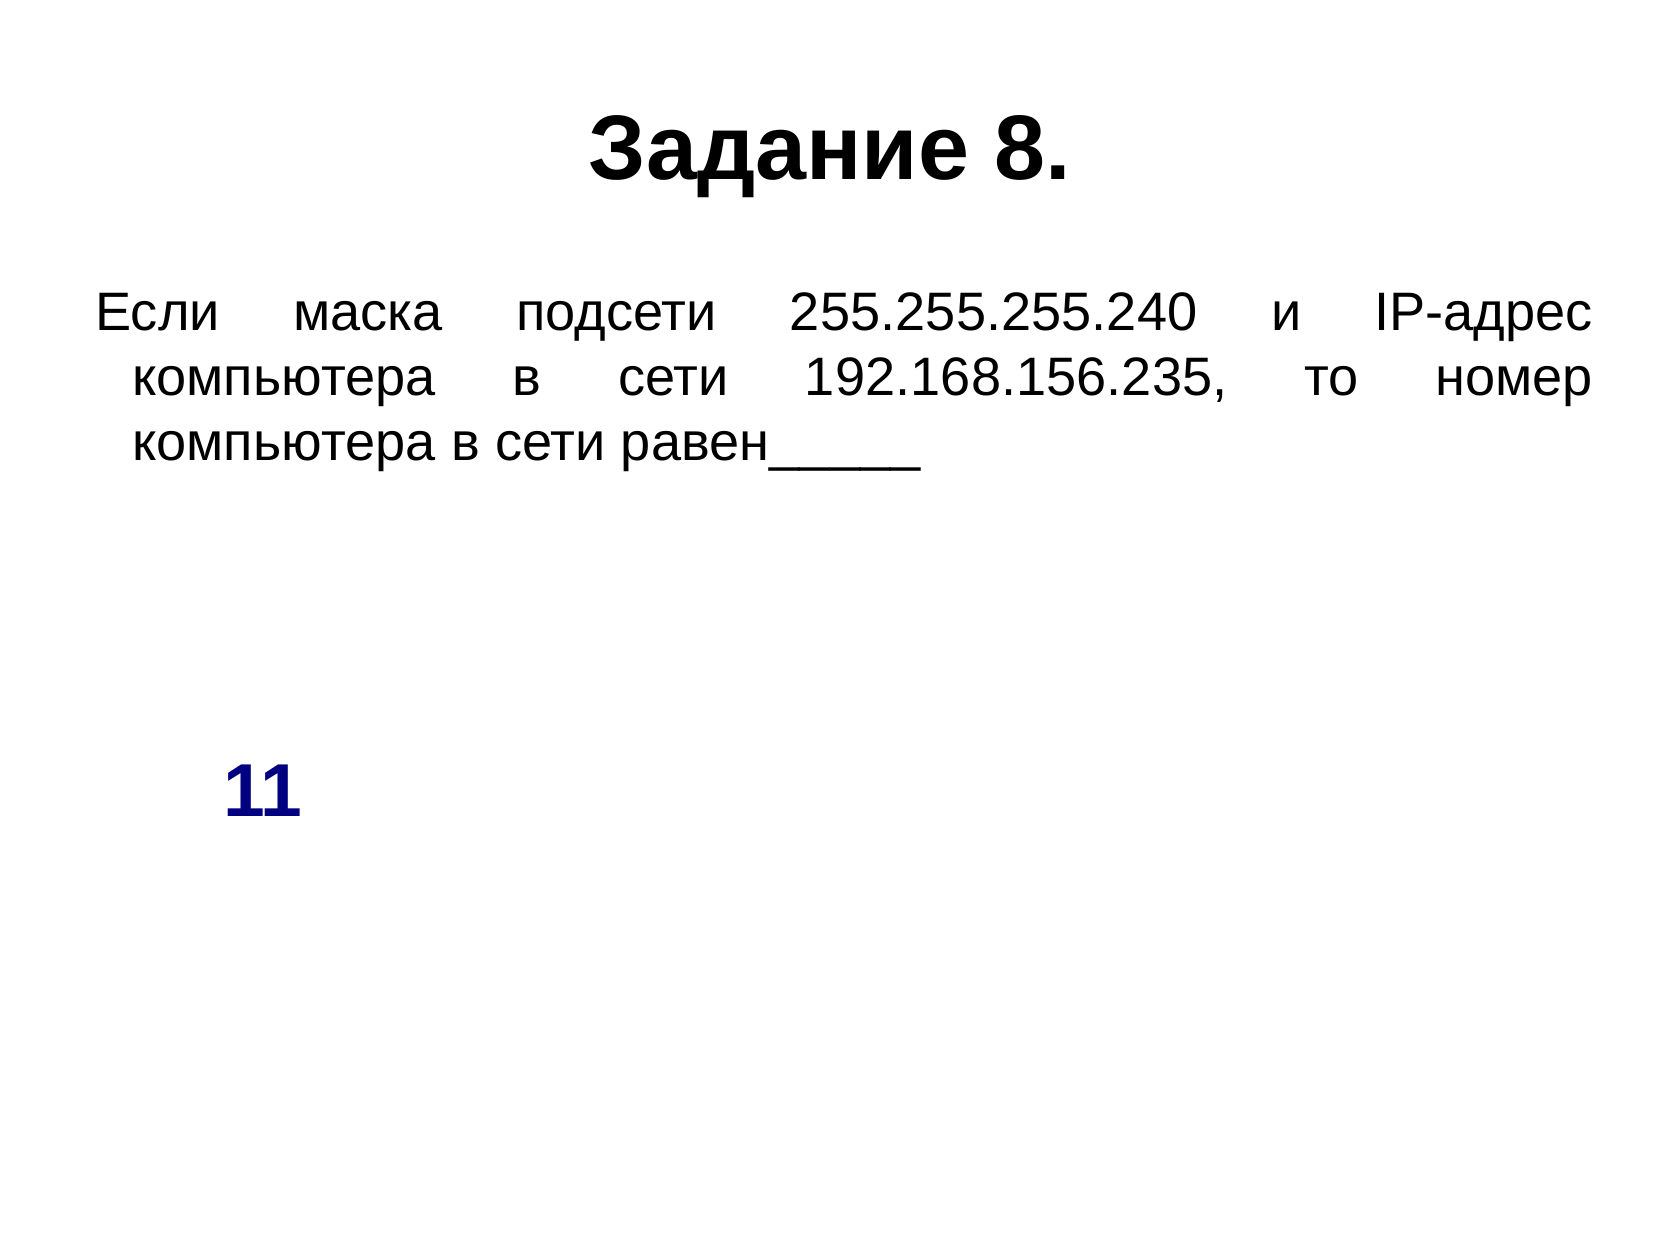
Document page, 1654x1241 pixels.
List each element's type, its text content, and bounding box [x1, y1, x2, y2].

list Если маска подсети 255.255.255.240 и IP-адрес компьютера в сети 192.168.156.235, то номер компьютера в сети равен_____ 11 [58, 268, 1609, 1194]
title Задание 8. [82, 68, 1571, 268]
